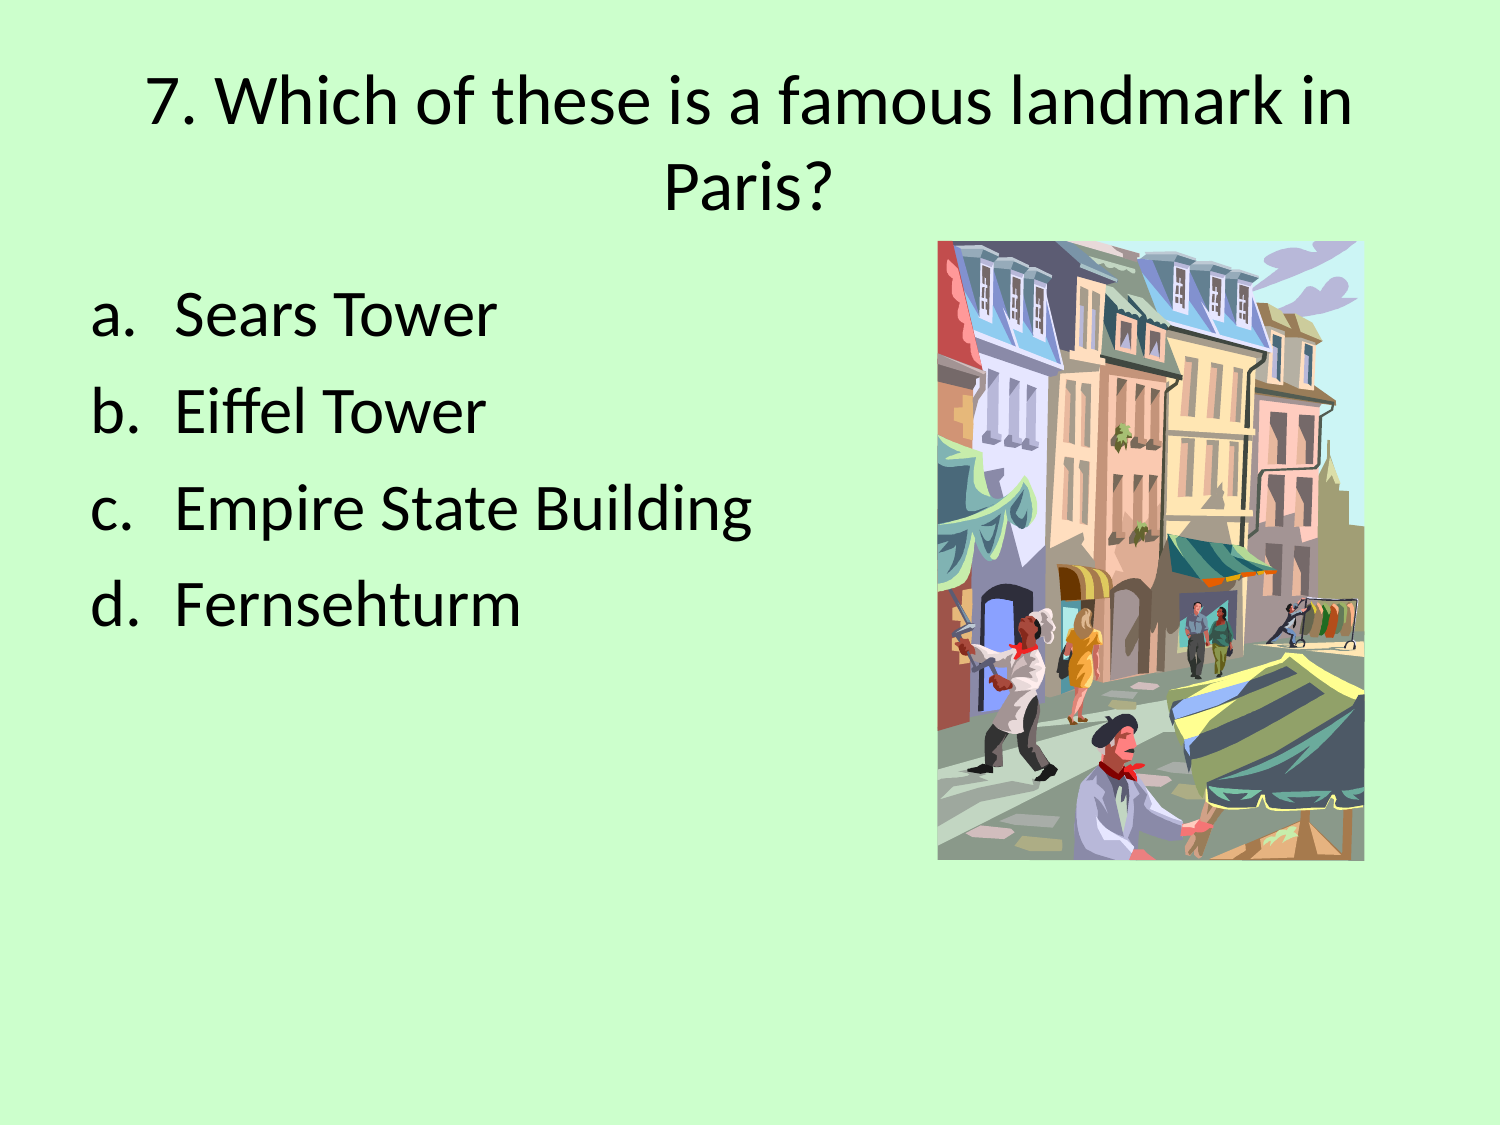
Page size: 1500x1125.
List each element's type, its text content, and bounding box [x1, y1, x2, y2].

title 7. Which of these is a famous landmark in Paris? [75, 45, 1426, 233]
list Sears Tower Eiffel Tower Empire State Building Fernsehturm [75, 262, 1426, 1005]
picture [937, 234, 1372, 868]
